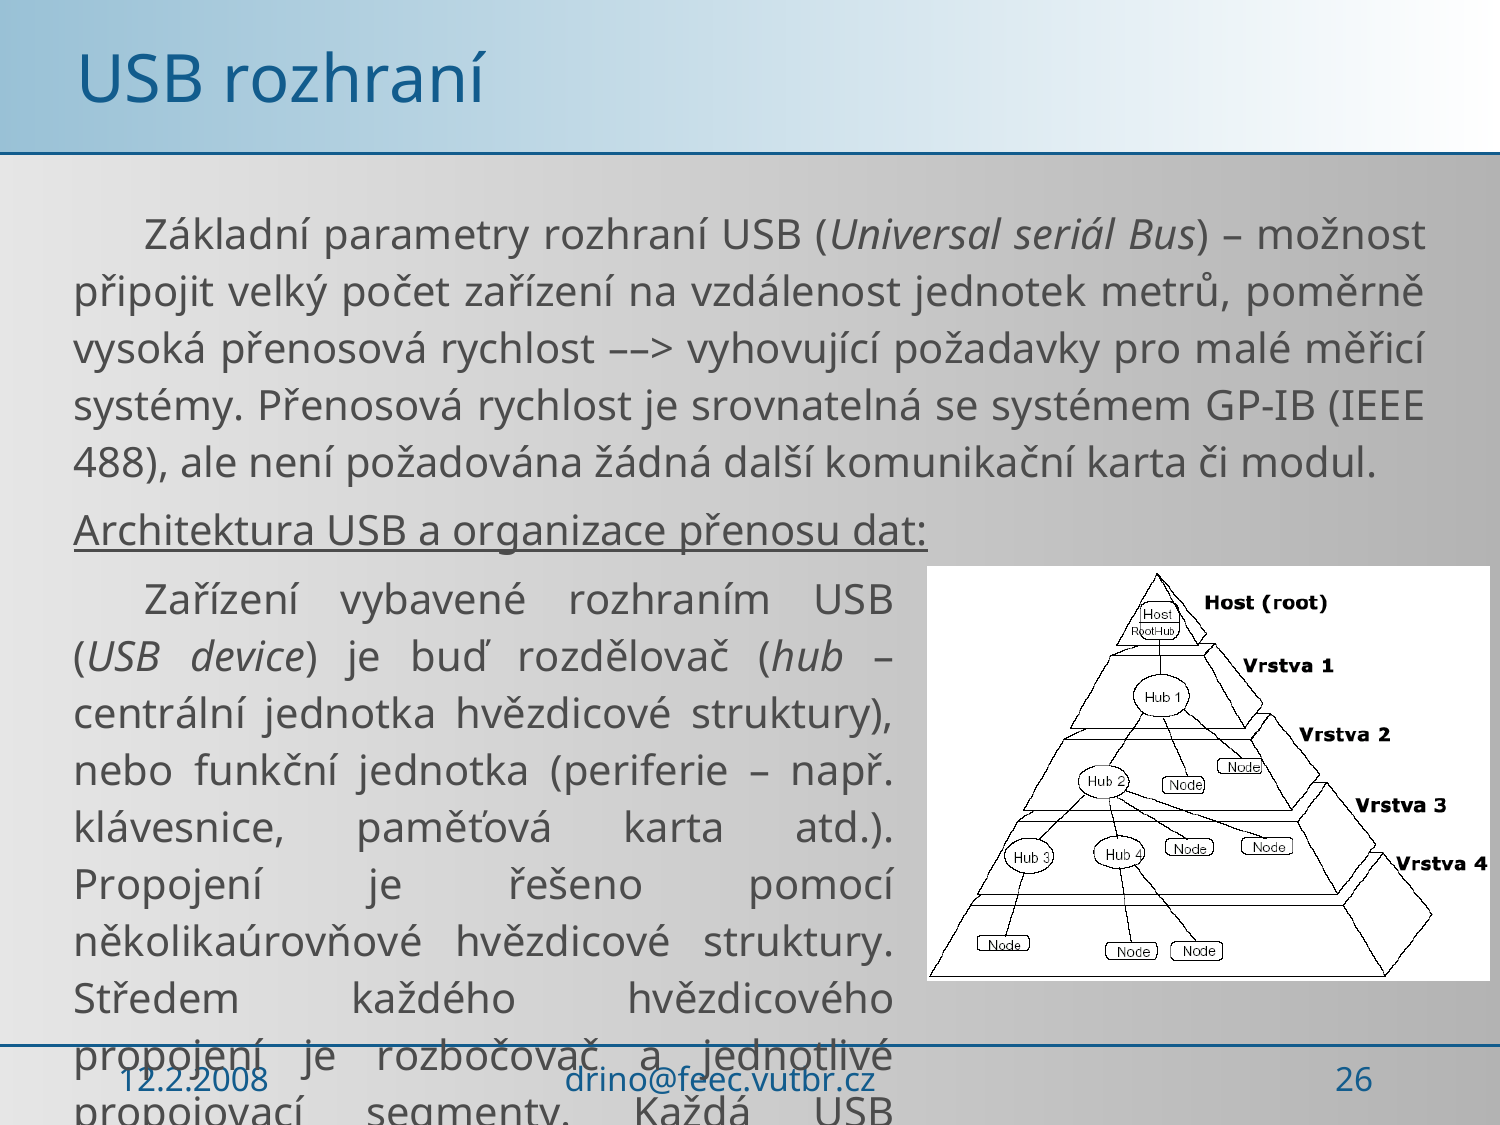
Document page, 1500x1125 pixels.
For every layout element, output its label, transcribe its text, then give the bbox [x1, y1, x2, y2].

text_box Základní parametry rozhraní USB (Universal seriál Bus) – možnost připojit velký počet zařízení na vzdálenost jednotek metrů, poměrně vysoká přenosová rychlost ––> vyhovující požadavky pro malé měřicí systémy. Přenosová rychlost je srovnatelná se systémem GP-IB (IEEE 488), ale není požadována žádná další komunikační karta či modul. Architektura USB a organizace přenosu dat: Zařízení vybavené rozhraním USB (USB device) je buď rozdělovač (hub – centrální jednotka hvězdicové struktury), nebo funkční jednotka (periferie – např. klávesnice, paměťová karta atd.). Propojení je řešeno pomocí několikaúrovňové hvězdicové struktury. Středem každého hvězdicového propojení je rozbočovač a jednotlivé propojovací segmenty. Každá USB zařízení má svoji USB adresu. [59, 196, 1442, 1125]
picture [927, 566, 1490, 981]
title USB rozhraní [0, 0, 1500, 152]
